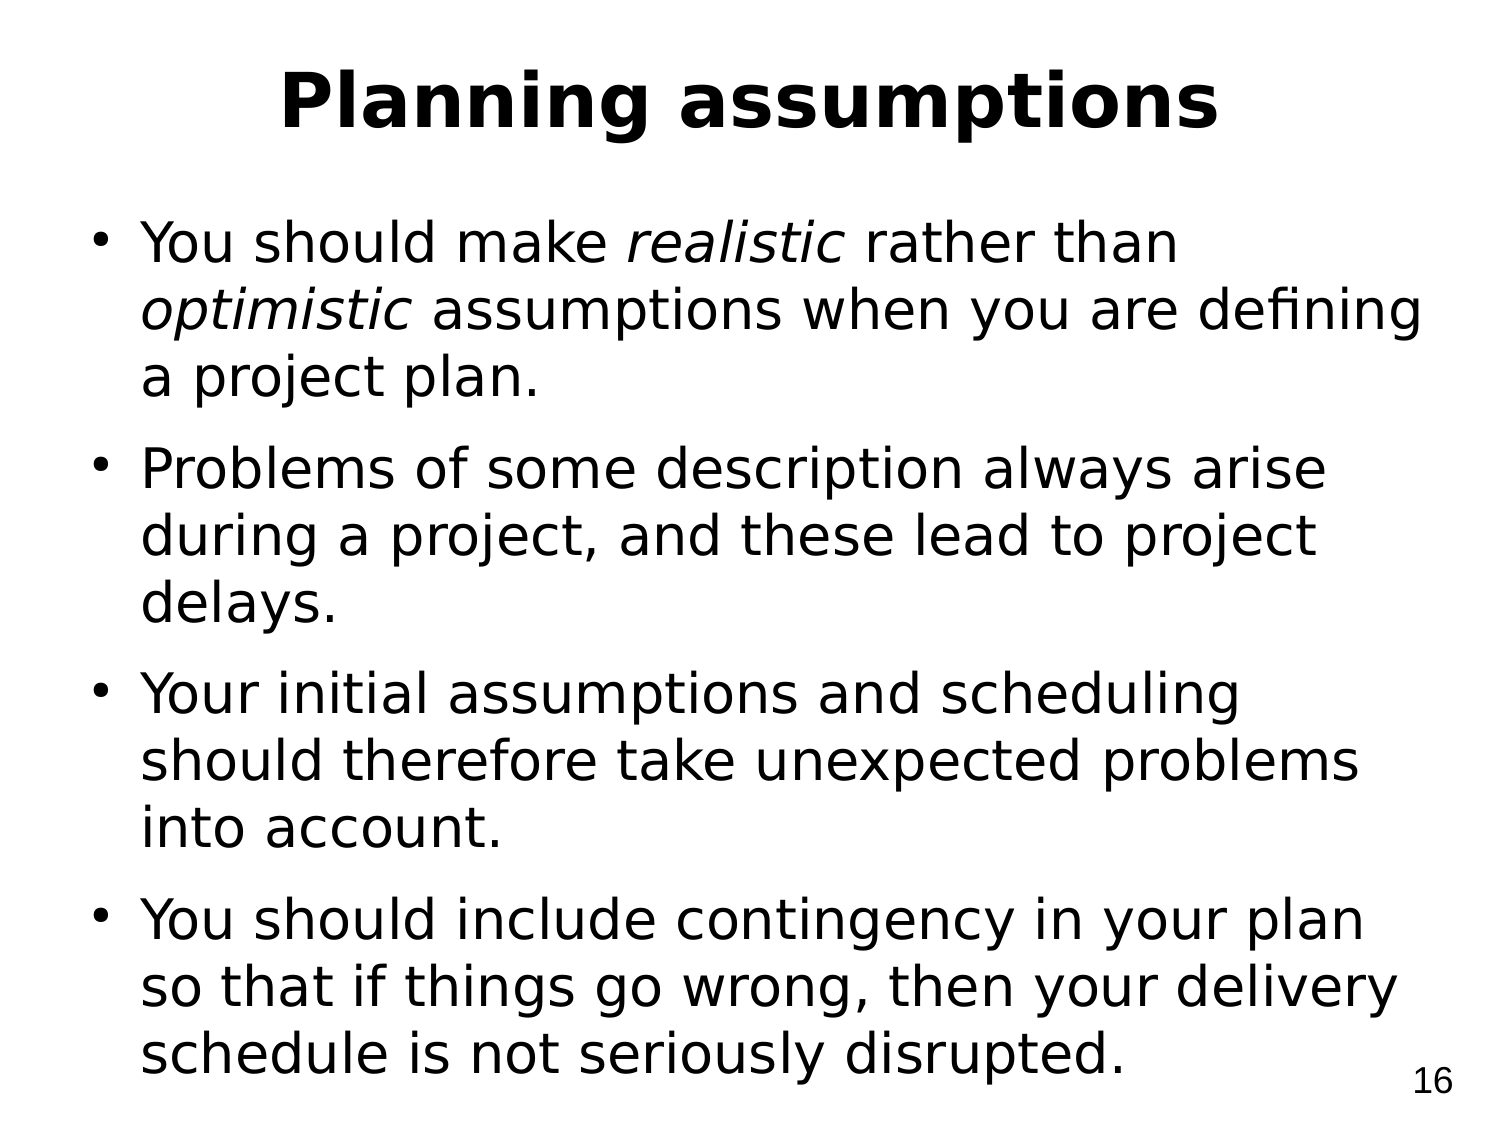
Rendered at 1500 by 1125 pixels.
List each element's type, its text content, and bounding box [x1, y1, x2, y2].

title Planning assumptions [75, 44, 1425, 177]
list You should make realistic rather than optimistic assumptions when you are defining a project plan. Problems of some description always arise during a project, and these lead to project delays. Your initial assumptions and scheduling should therefore take unexpected problems into account. You should include contingency in your plan so that if things go wrong, then your delivery schedule is not seriously disrupted. [75, 206, 1425, 1093]
